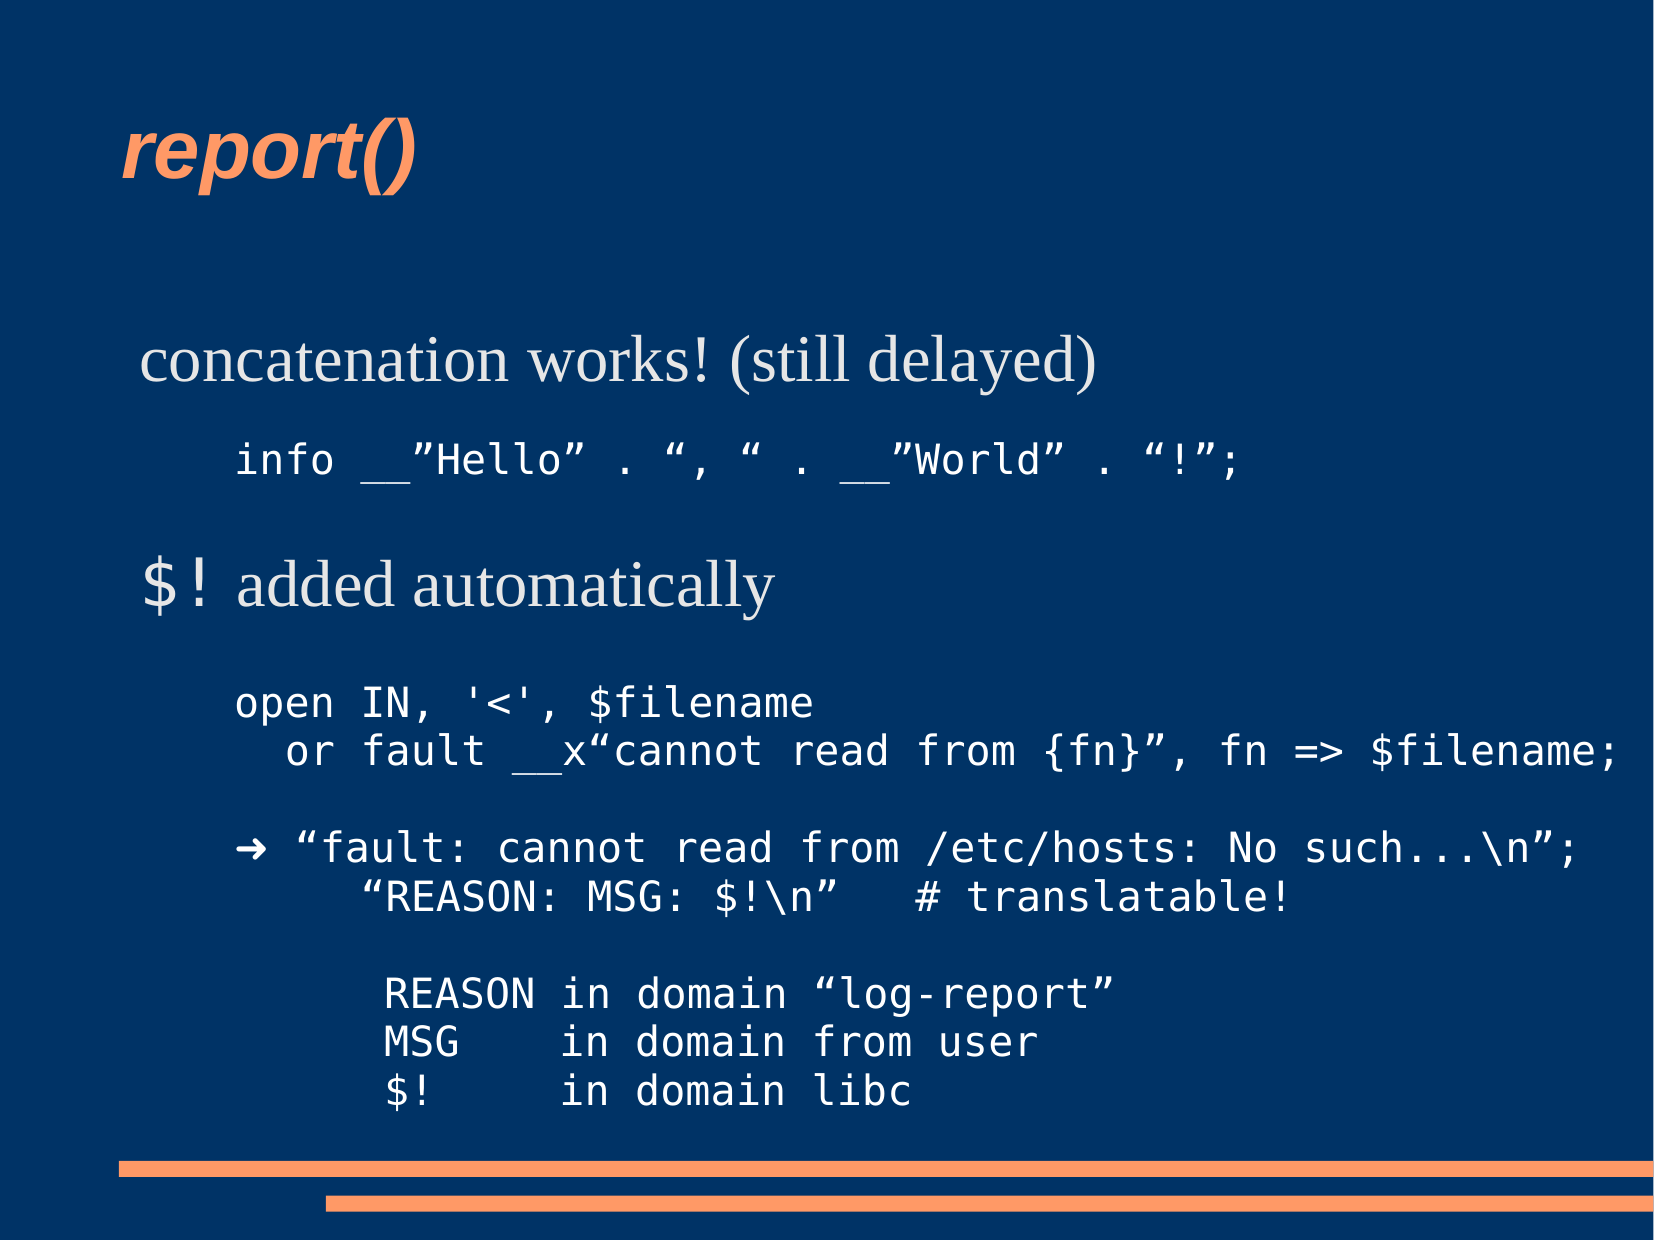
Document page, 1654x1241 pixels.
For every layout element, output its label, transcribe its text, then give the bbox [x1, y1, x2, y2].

title report() [121, 46, 1534, 254]
text_box info __”Hello” . “, “ . __”World” . “!”; open IN, '<', $filename or fault __x“cannot read from {fn}”, fn => $filename;  “fault: cannot read from /etc/hosts: No such...\n”; “REASON: MSG: $!\n” # translatable! REASON in domain “log-report” MSG in domain from user $! in domain libc [219, 428, 1638, 1123]
list concatenation works! (still delayed) $! added automatically [121, 322, 1561, 1133]
